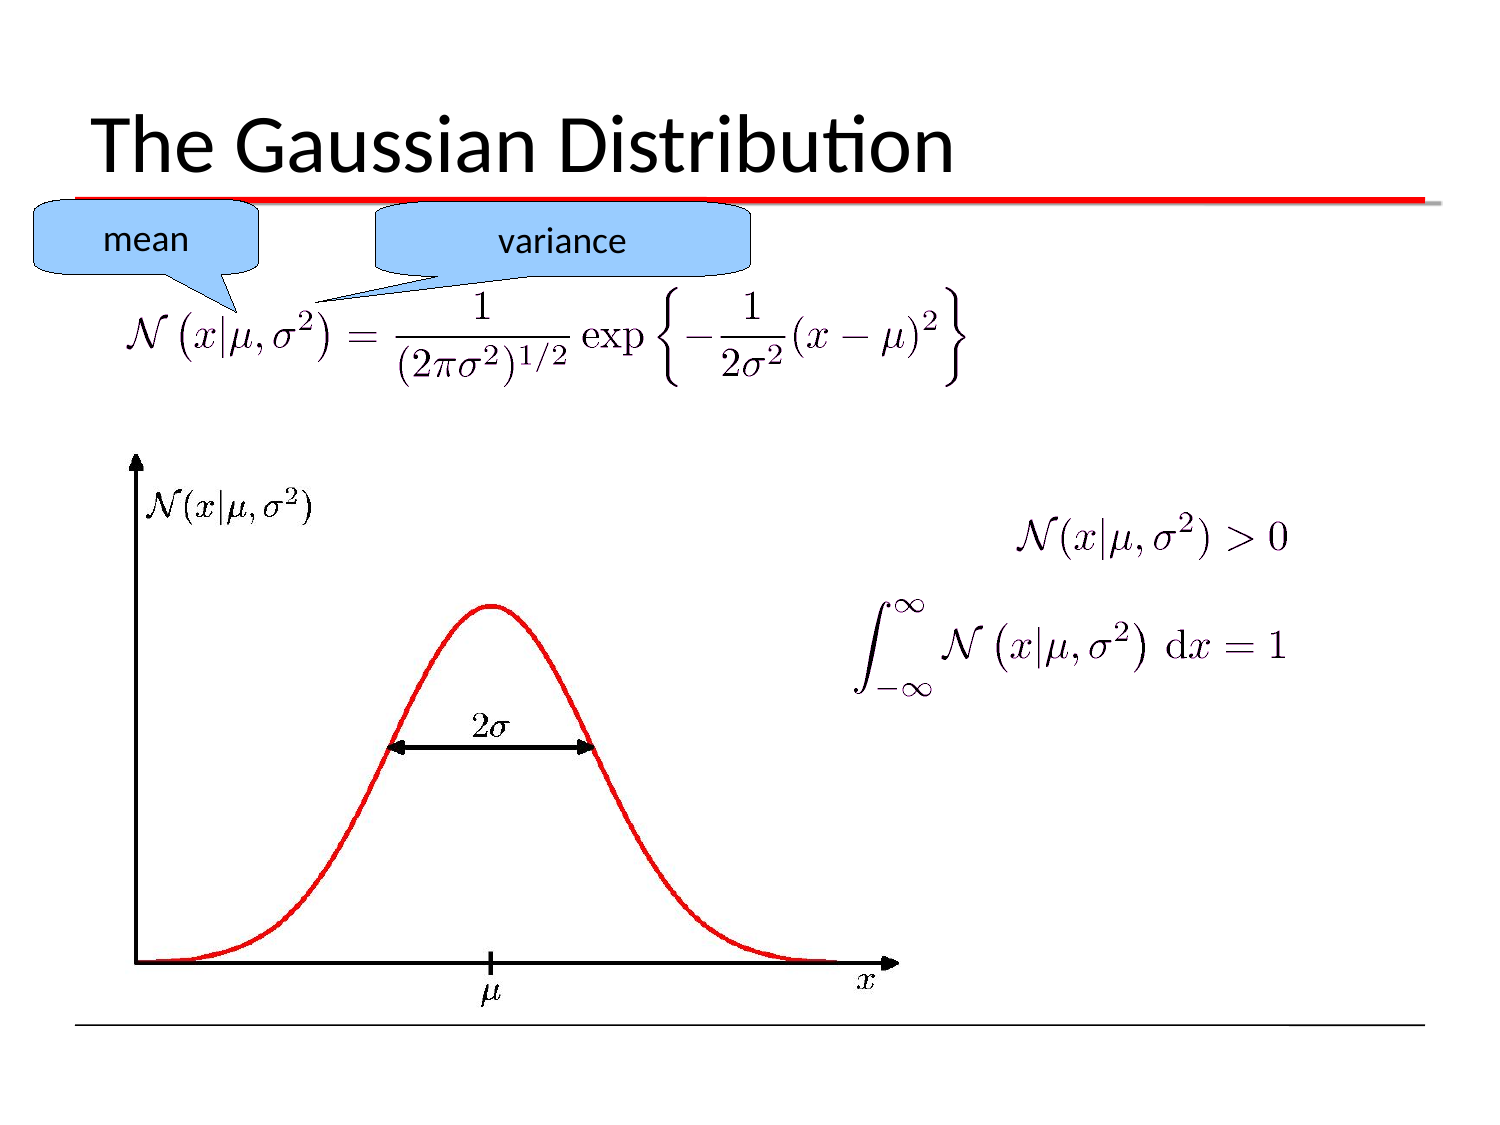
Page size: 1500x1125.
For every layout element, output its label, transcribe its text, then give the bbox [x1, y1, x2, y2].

picture [1012, 512, 1288, 563]
text_box variance [315, 201, 751, 303]
picture [125, 283, 967, 388]
picture [849, 596, 1288, 700]
text_box mean [33, 199, 259, 313]
text_box [125, 451, 901, 1013]
title The Gaussian Distribution [75, 45, 1426, 233]
